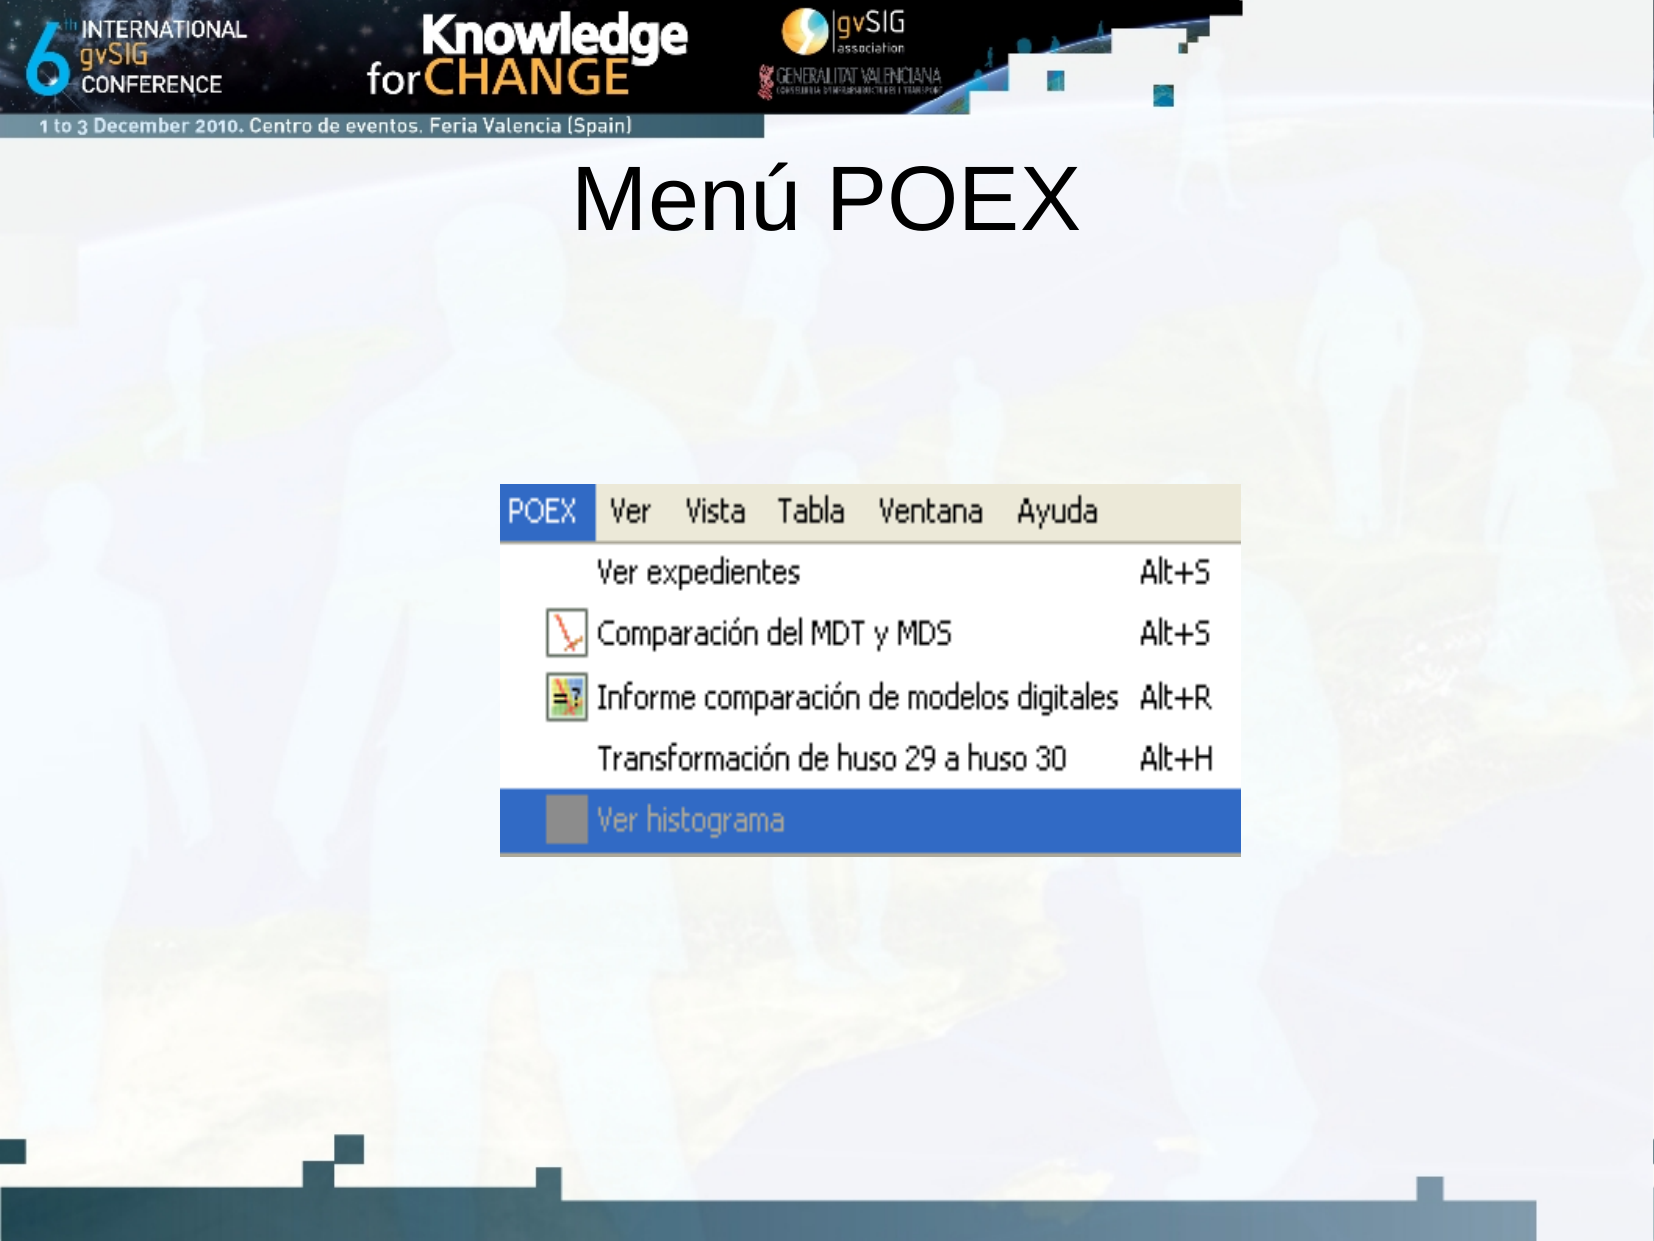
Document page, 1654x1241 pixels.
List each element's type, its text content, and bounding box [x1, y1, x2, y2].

chart [82, 290, 1571, 1109]
picture [0, 0, 1654, 1241]
title Menú POEX [82, 147, 1571, 250]
